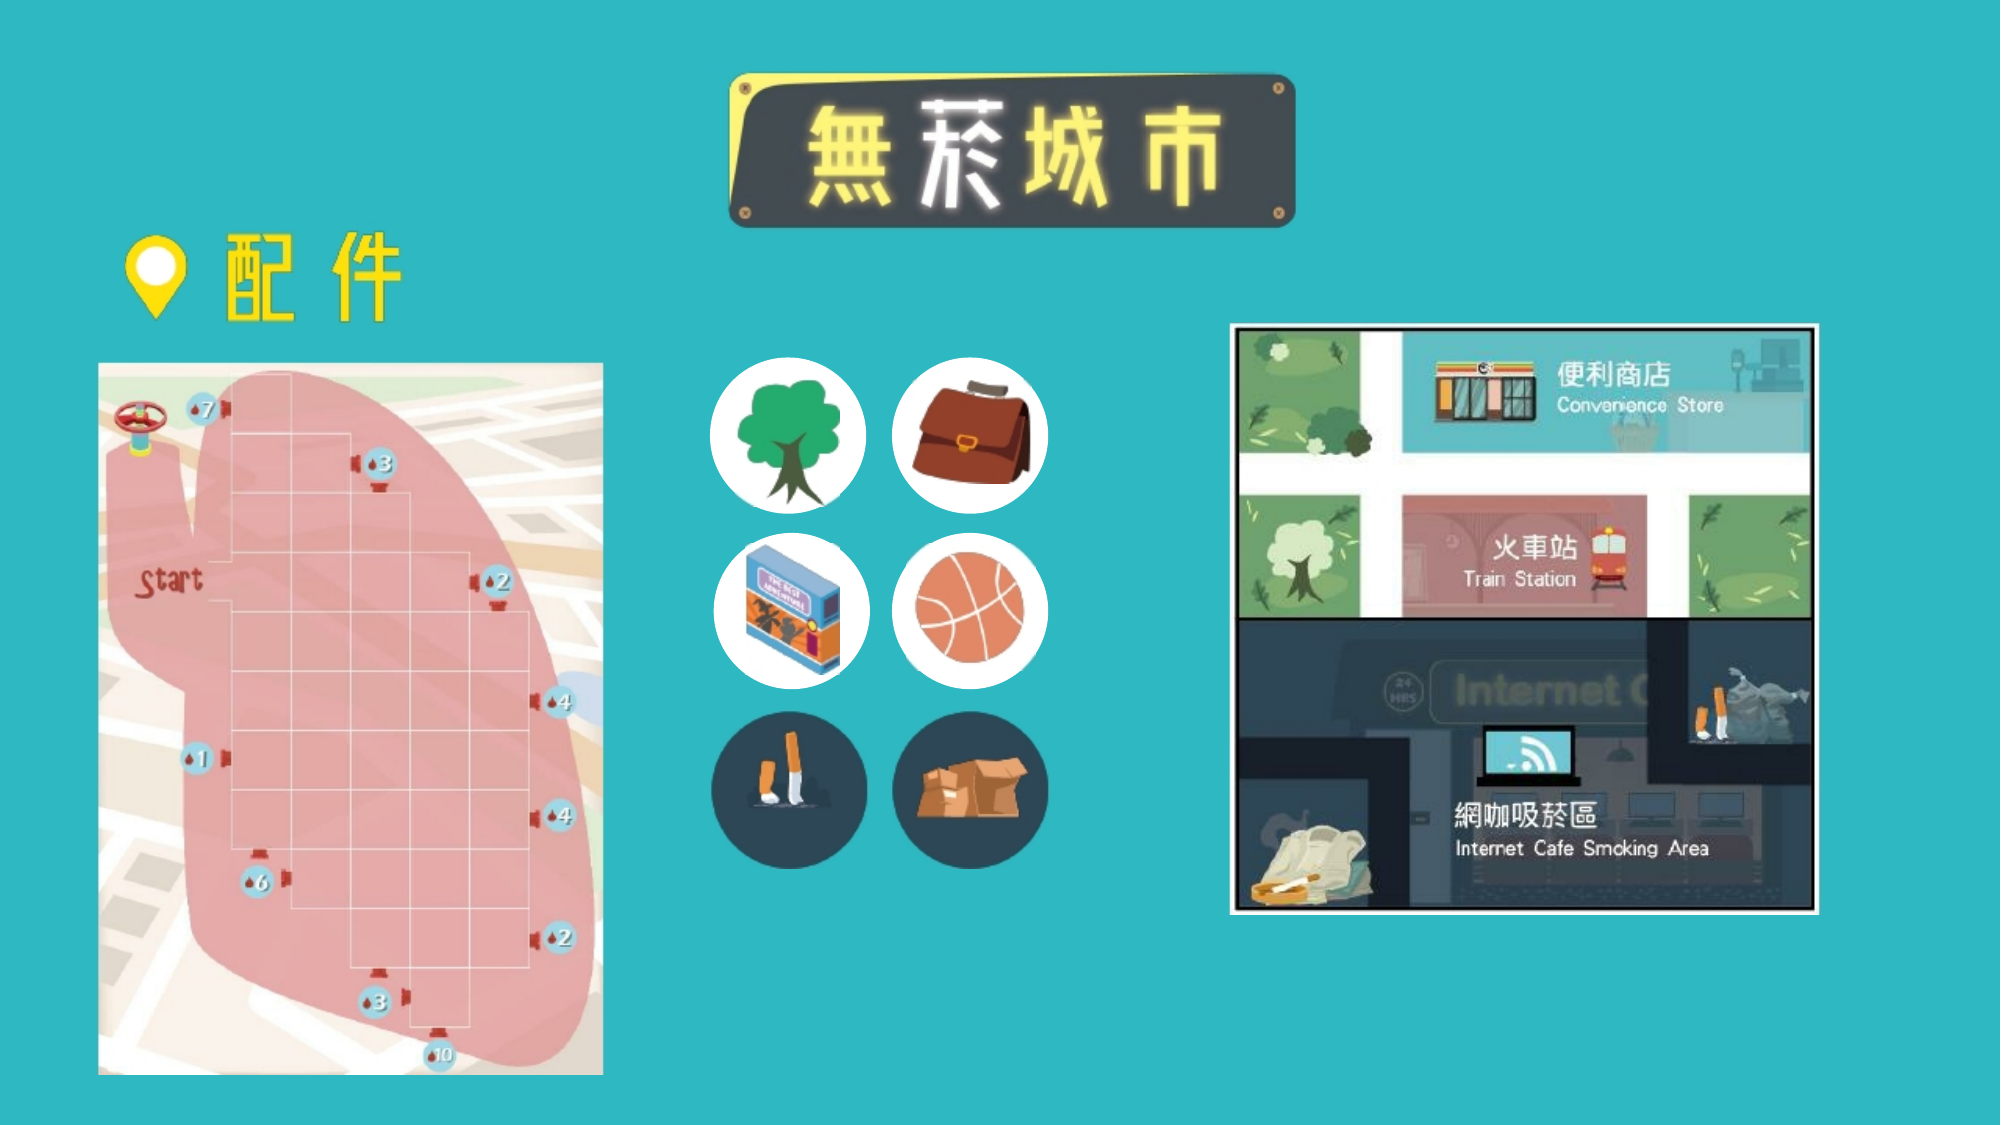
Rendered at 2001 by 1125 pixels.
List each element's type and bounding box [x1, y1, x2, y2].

picture [125, 220, 421, 348]
picture [906, 543, 1036, 671]
picture [708, 14, 1321, 311]
picture [745, 543, 840, 676]
picture [97, 360, 605, 1075]
picture [735, 379, 840, 507]
picture [891, 710, 1050, 869]
picture [710, 710, 869, 869]
picture [912, 379, 1032, 484]
text_box [0, 0, 2000, 1125]
picture [1227, 322, 1821, 915]
